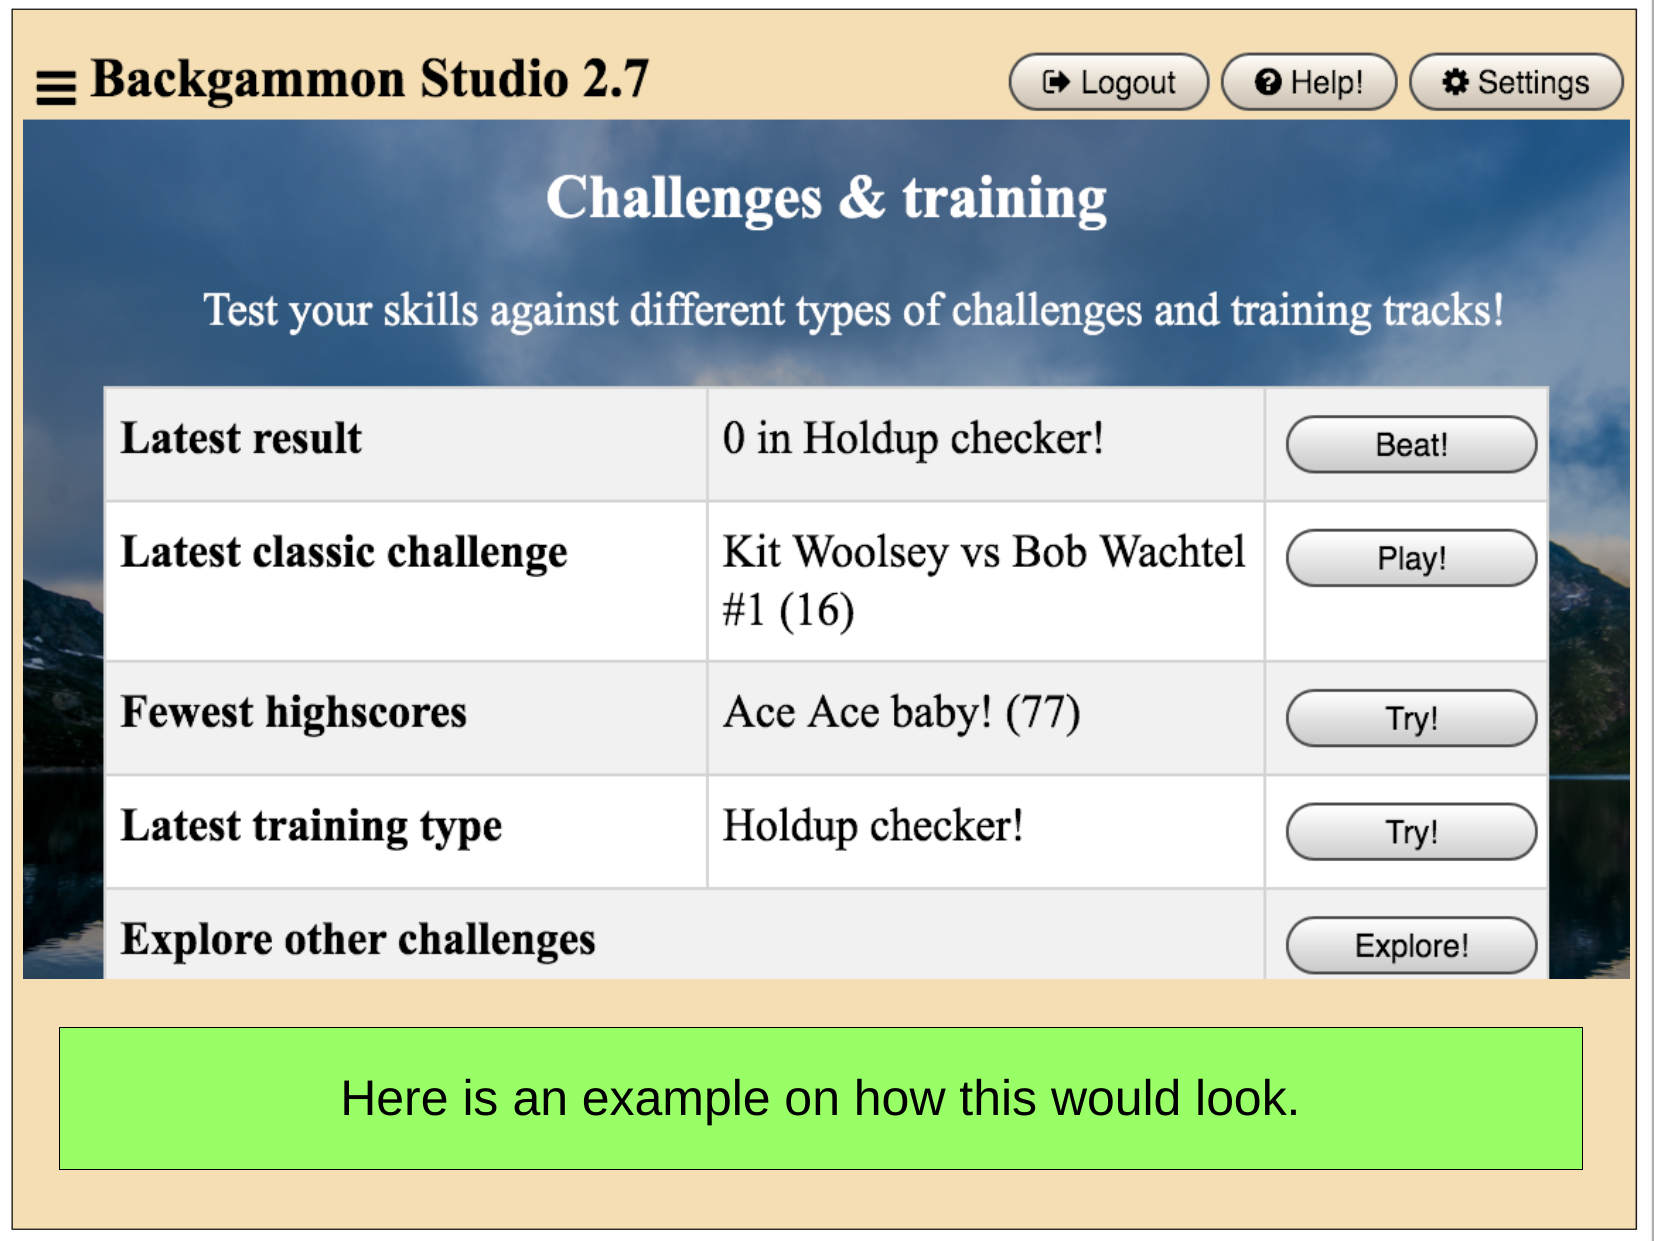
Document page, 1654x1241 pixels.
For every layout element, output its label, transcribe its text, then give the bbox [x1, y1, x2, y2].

text_box Here is an example on how this would look. [59, 1027, 1583, 1170]
picture [0, 0, 1654, 1241]
